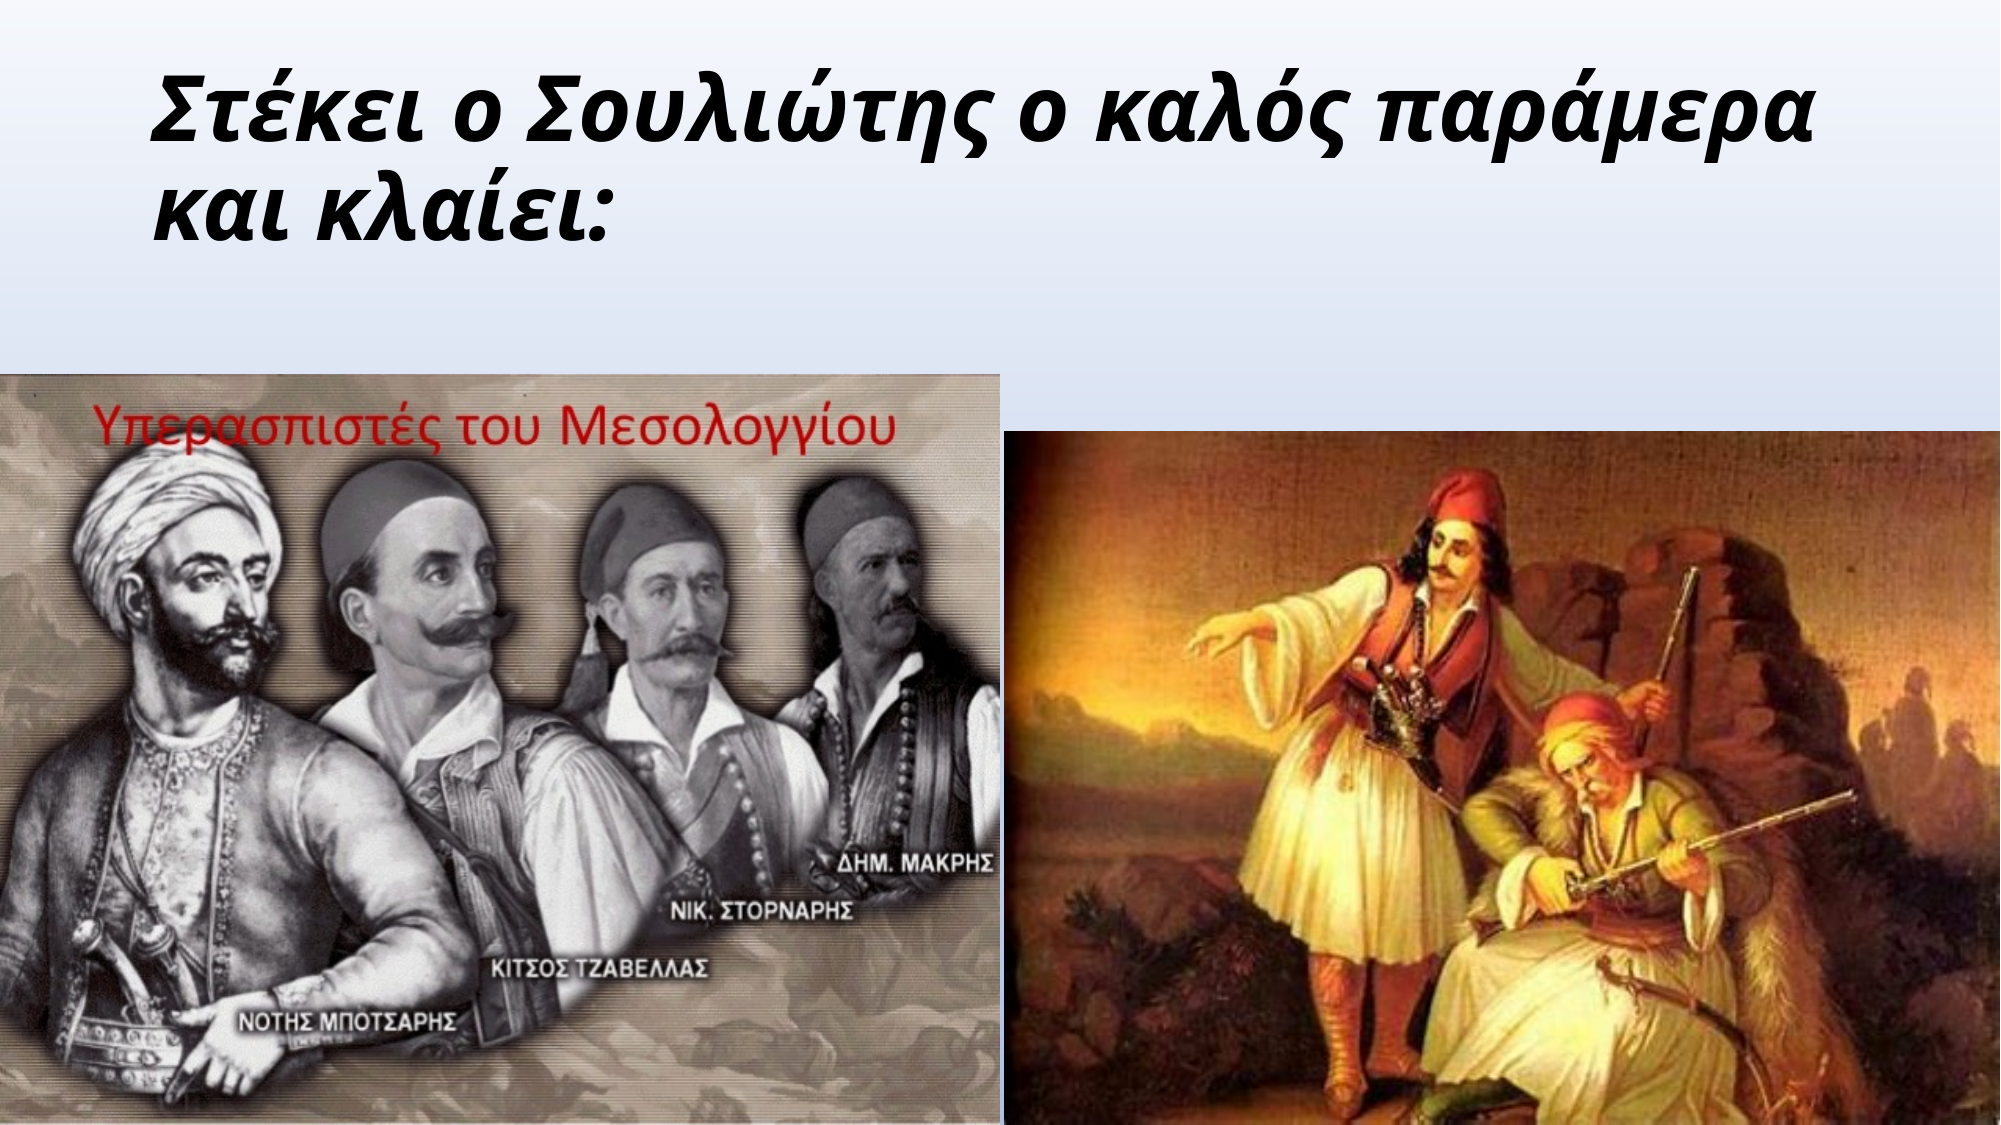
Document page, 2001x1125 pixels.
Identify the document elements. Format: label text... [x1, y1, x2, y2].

picture [0, 374, 1000, 1125]
title Στέκει ο Σουλιώτης ο καλός παράμερα και κλαίει: [137, 52, 1863, 271]
picture [1004, 431, 2000, 1125]
